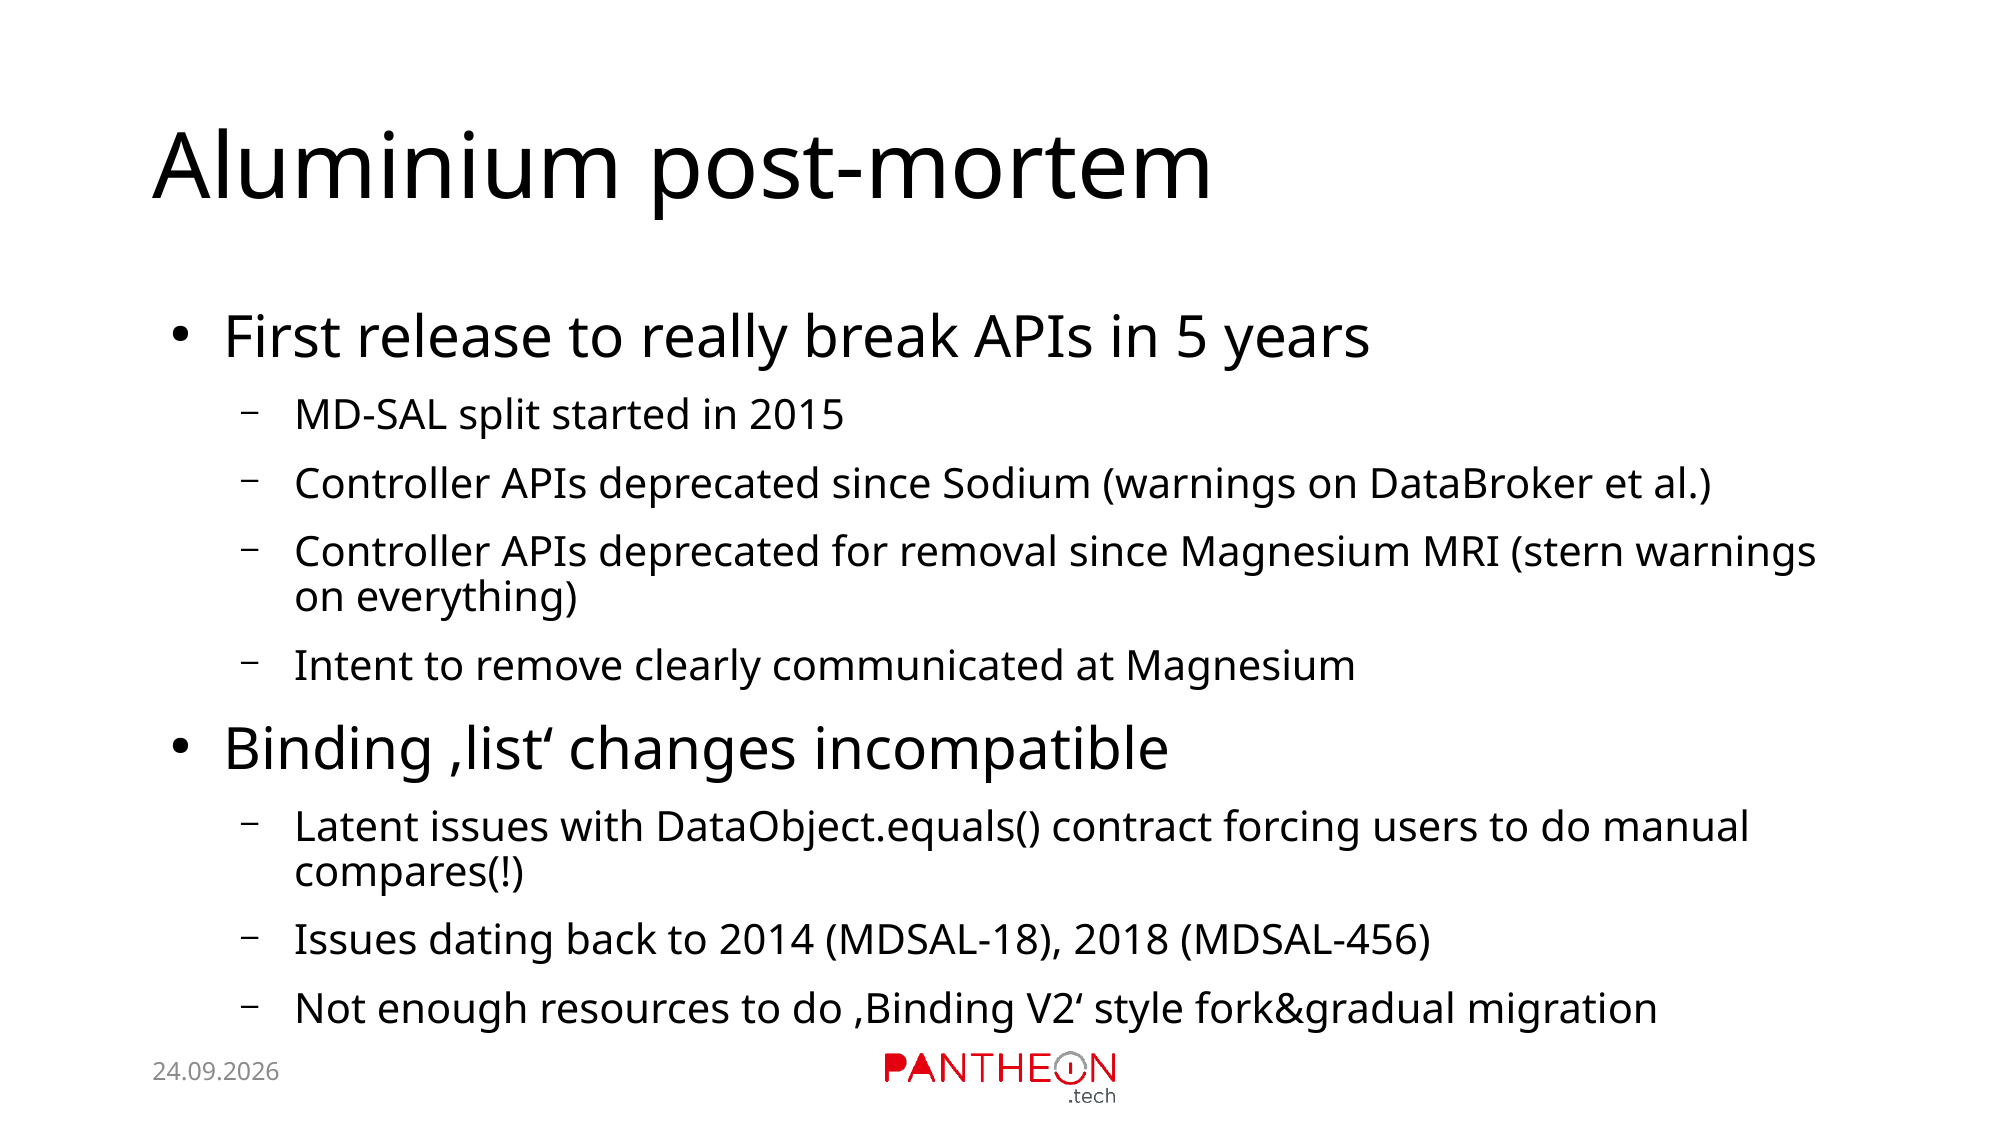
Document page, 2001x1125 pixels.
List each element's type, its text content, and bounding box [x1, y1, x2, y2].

title Aluminium post-mortem [137, 59, 1863, 278]
list First release to really break APIs in 5 years MD-SAL split started in 2015 Controller APIs deprecated since Sodium (warnings on DataBroker et al.) Controller APIs deprecated for removal since Magnesium MRI (stern warnings on everything) Intent to remove clearly communicated at Magnesium Binding ‚list‘ changes incompatible Latent issues with DataObject.equals() contract forcing users to do manual compares(!) Issues dating back to 2014 (MDSAL-18), 2018 (MDSAL-456) Not enough resources to do ‚Binding V2‘ style fork&gradual migration [137, 299, 1863, 1014]
picture [885, 1051, 1115, 1103]
slide_number 15.10.2020 [137, 1042, 588, 1103]
